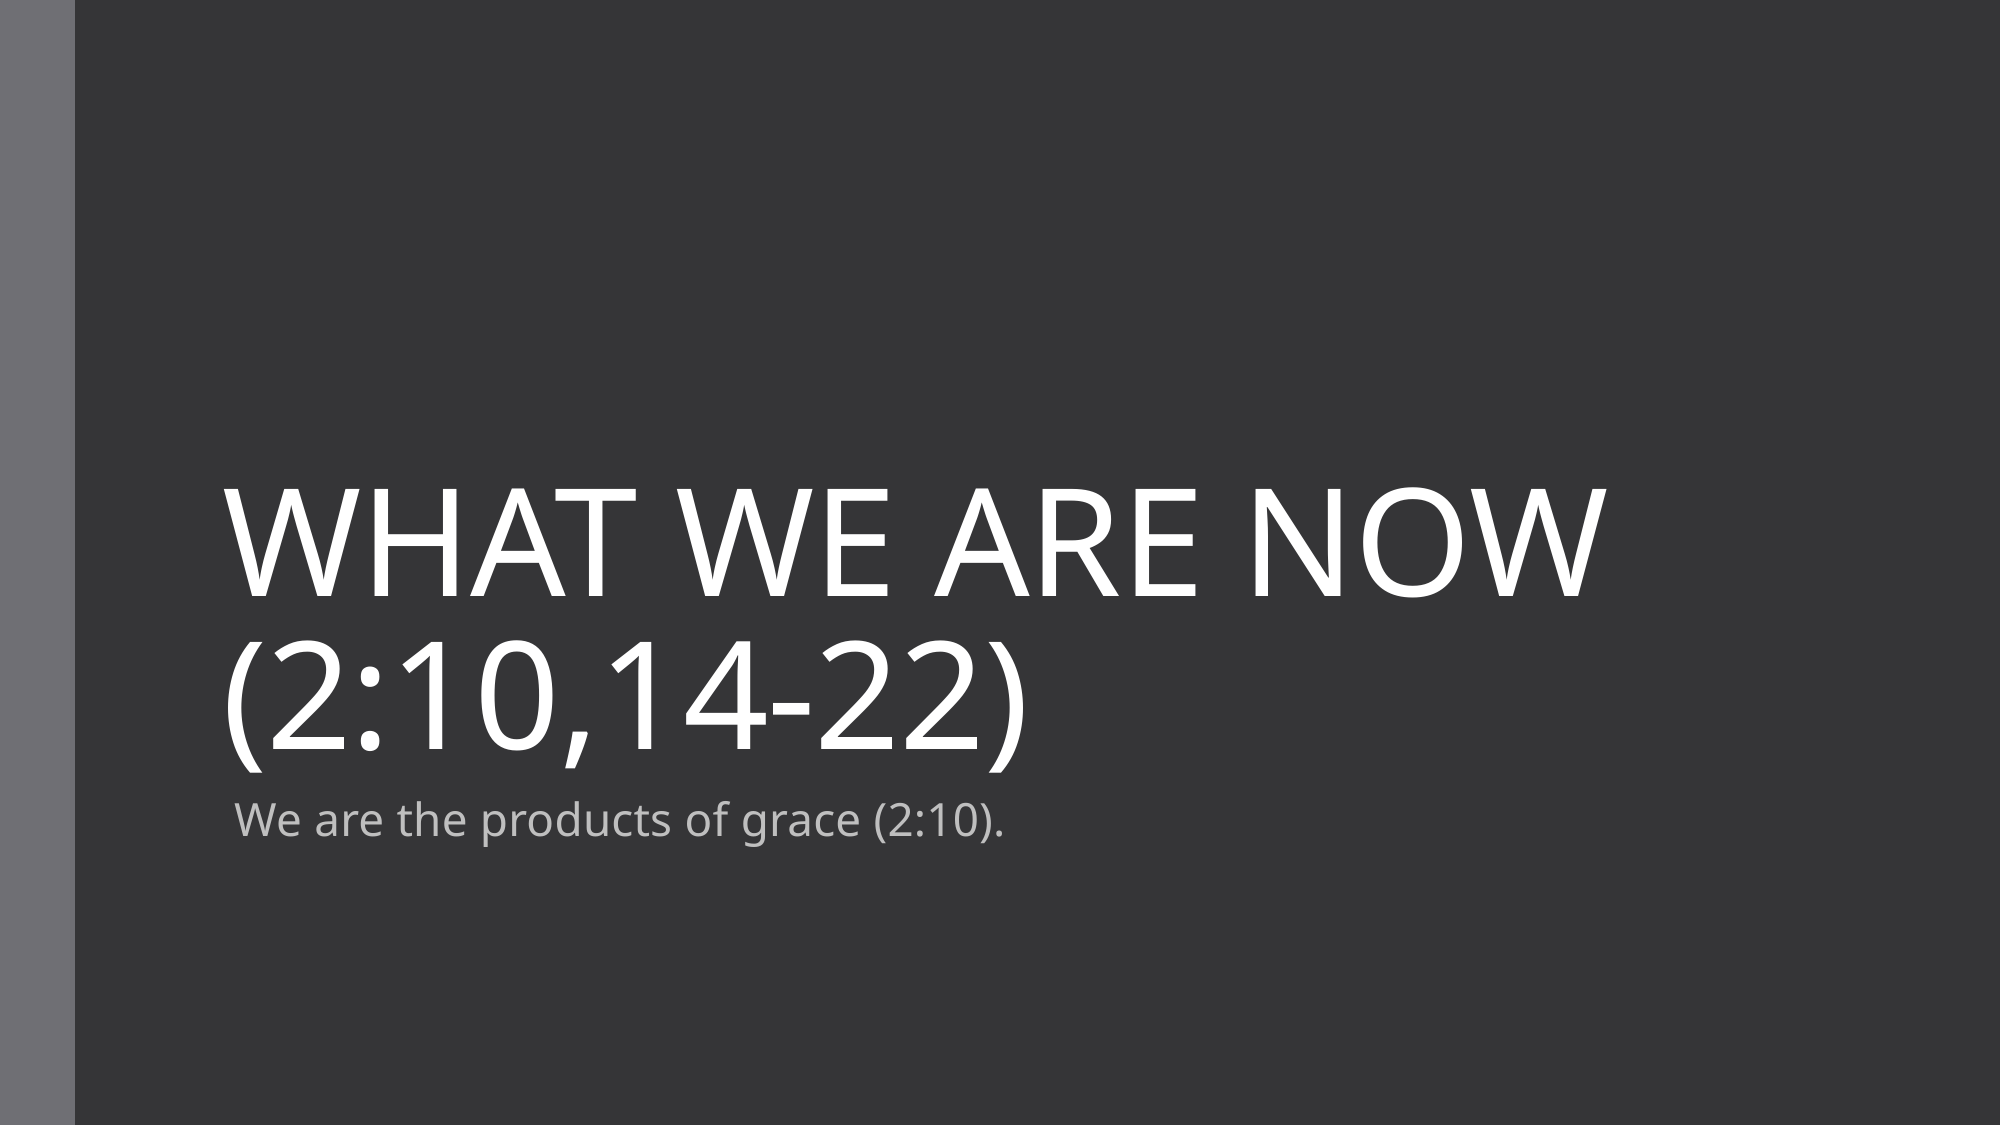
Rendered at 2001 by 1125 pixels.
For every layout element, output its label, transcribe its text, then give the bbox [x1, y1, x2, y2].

subtitle We are the products of grace (2:10). [206, 787, 1752, 1066]
title WHAT WE ARE NOW (2:10,14-22) [206, 124, 1752, 787]
